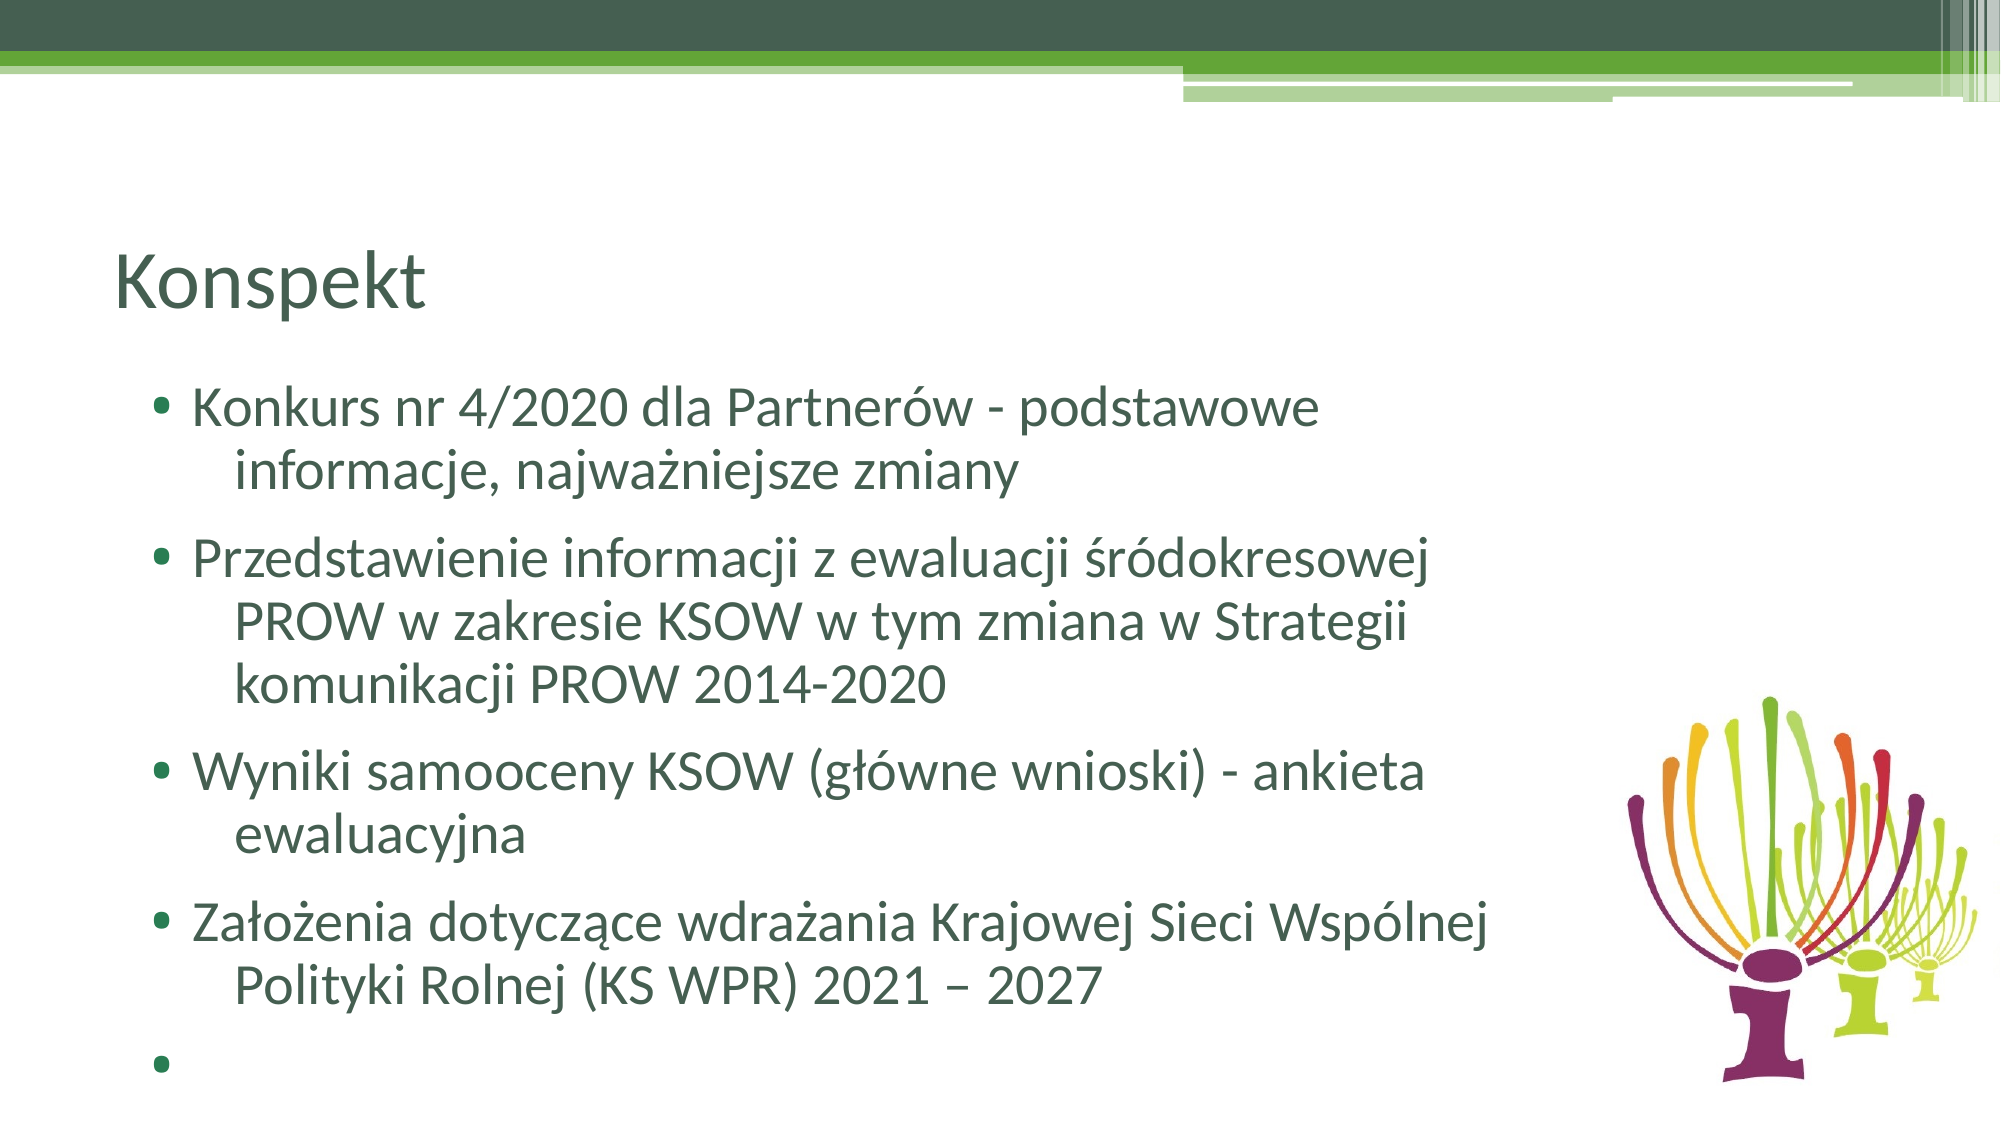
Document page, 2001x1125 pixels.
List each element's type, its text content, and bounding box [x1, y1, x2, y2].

title Konspekt [99, 187, 1900, 363]
list Konkurs nr 4/2020 dla Partnerów - podstawowe informacje, najważniejsze zmiany Przedstawienie informacji z ewaluacji śródokresowej PROW w zakresie KSOW w tym zmiana w Strategii komunikacji PROW 2014-2020 Wyniki samooceny KSOW (główne wnioski) - ankieta ewaluacyjna Założenia dotyczące wdrażania Krajowej Sieci Wspólnej Polityki Rolnej (KS WPR) 2021 – 2027 [99, 368, 1584, 1079]
picture [1583, 653, 2000, 1125]
